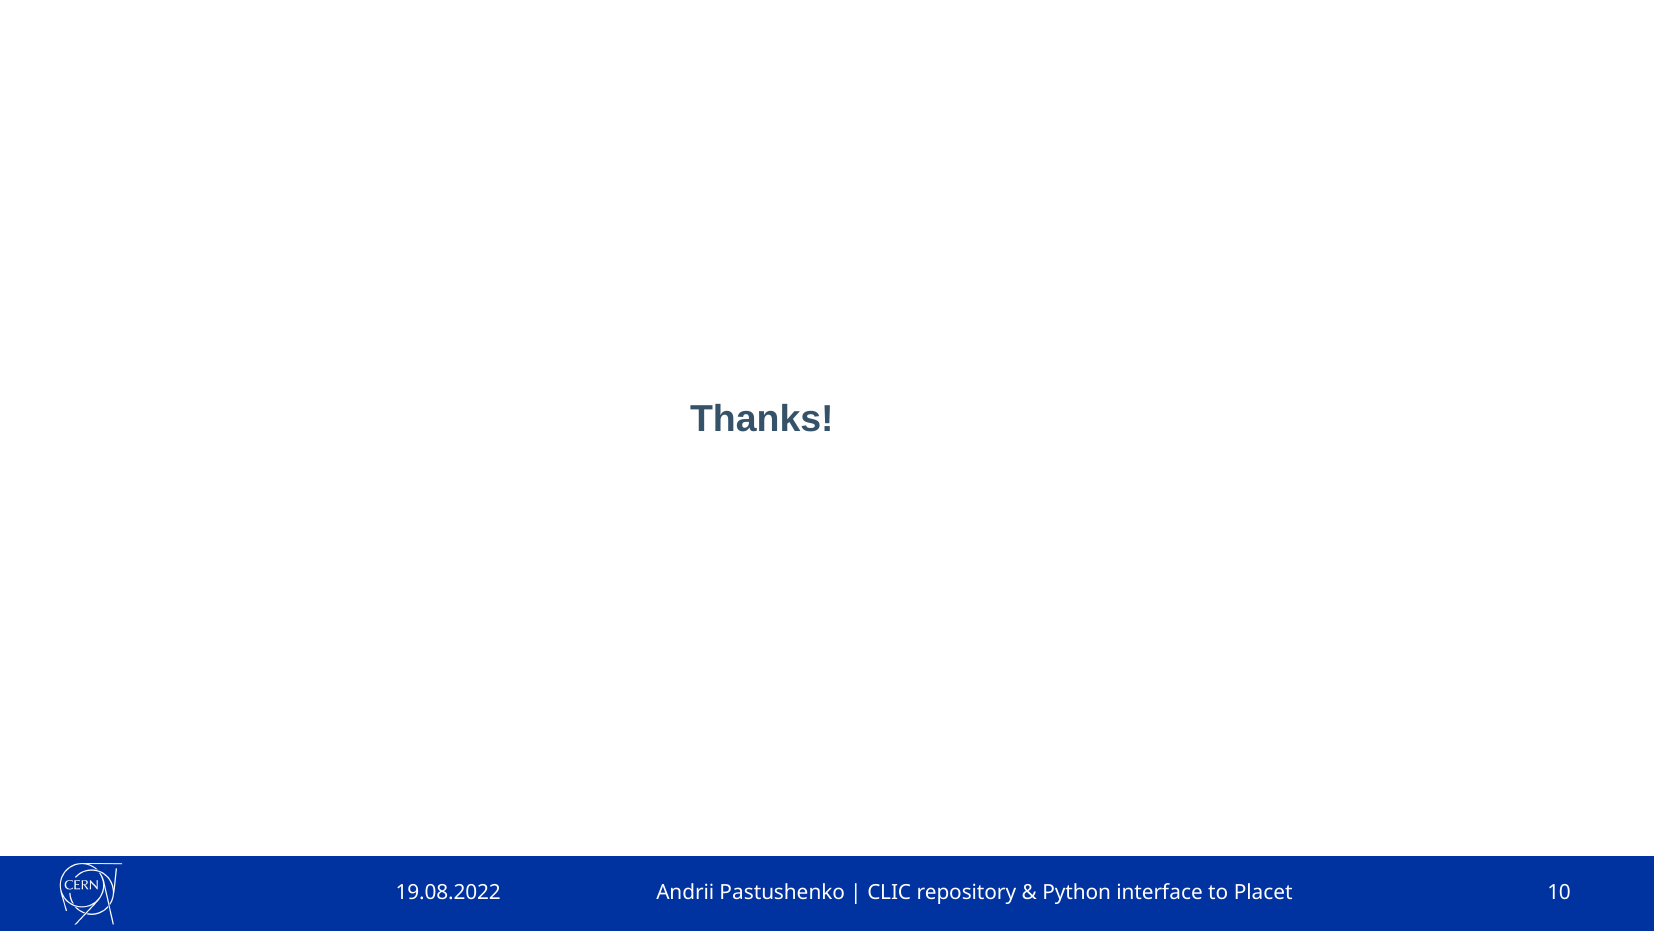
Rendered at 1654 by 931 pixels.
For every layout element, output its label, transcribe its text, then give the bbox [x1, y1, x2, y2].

picture [56, 859, 127, 928]
text_box Thanks! [448, 389, 1075, 447]
